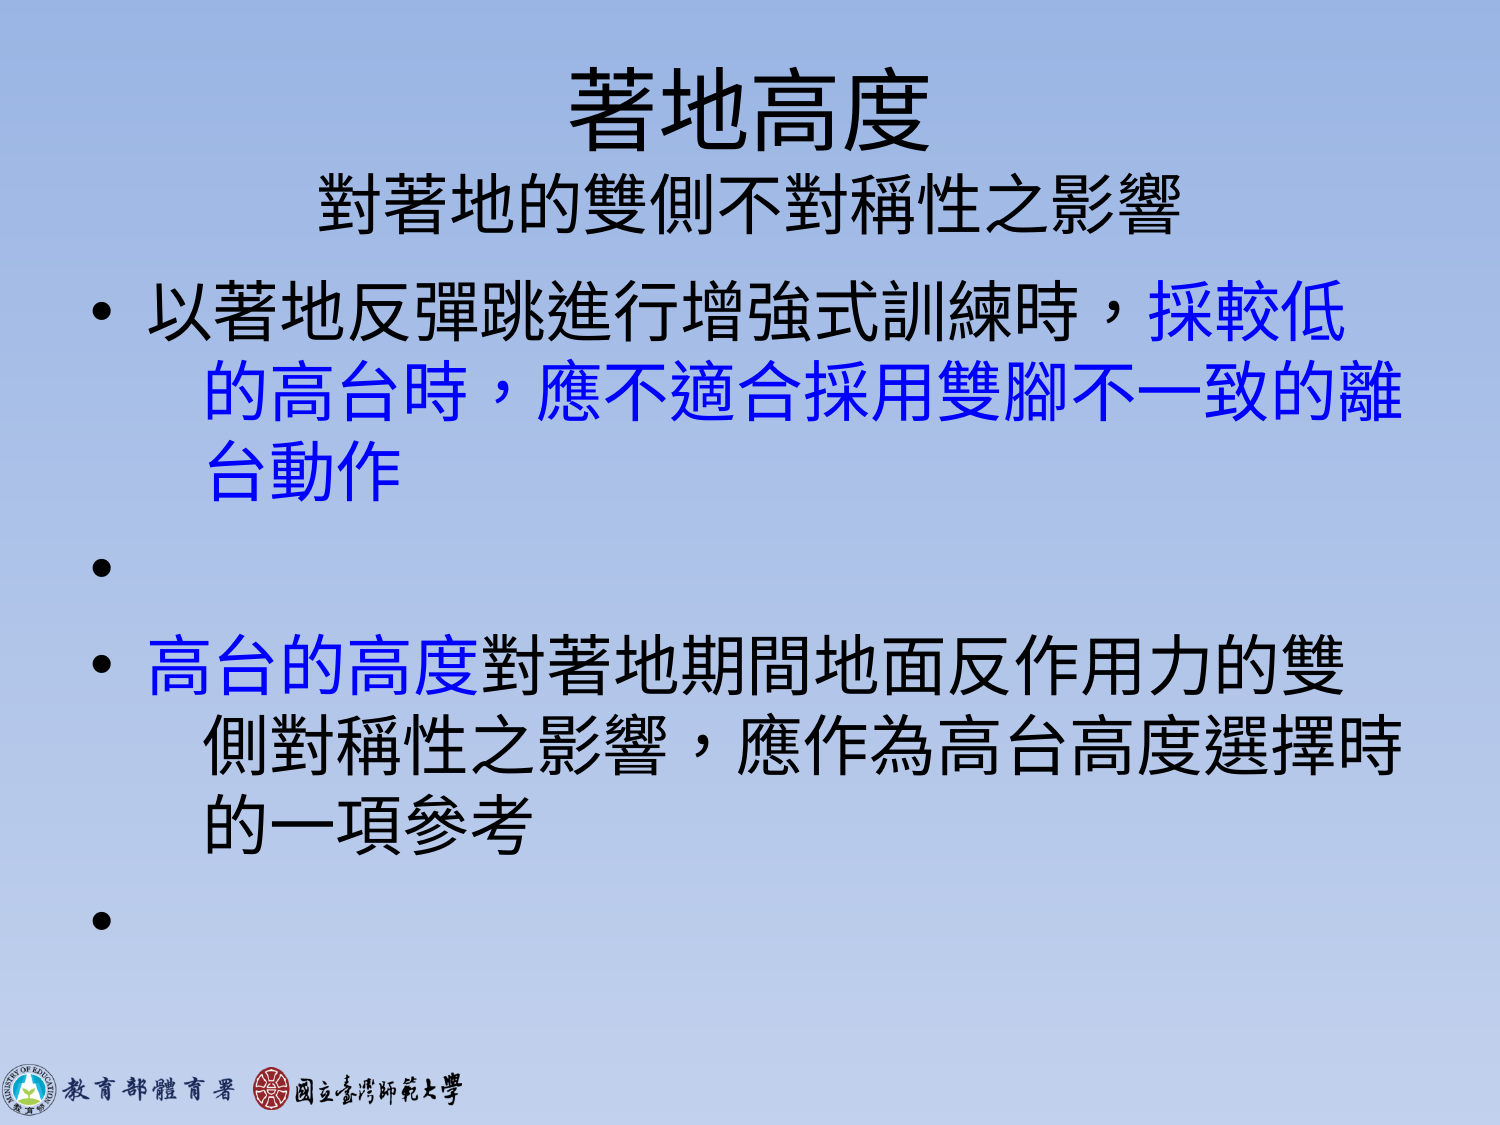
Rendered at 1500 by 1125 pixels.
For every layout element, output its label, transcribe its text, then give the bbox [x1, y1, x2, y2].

title 著地高度 對著地的雙側不對稱性之影響 [75, 45, 1426, 233]
list 以著地反彈跳進行增強式訓練時，採較低的高台時，應不適合採用雙腳不一致的離台動作 高台的高度對著地期間地面反作用力的雙側對稱性之影響，應作為高台高度選擇時的一項參考 [75, 262, 1426, 1005]
